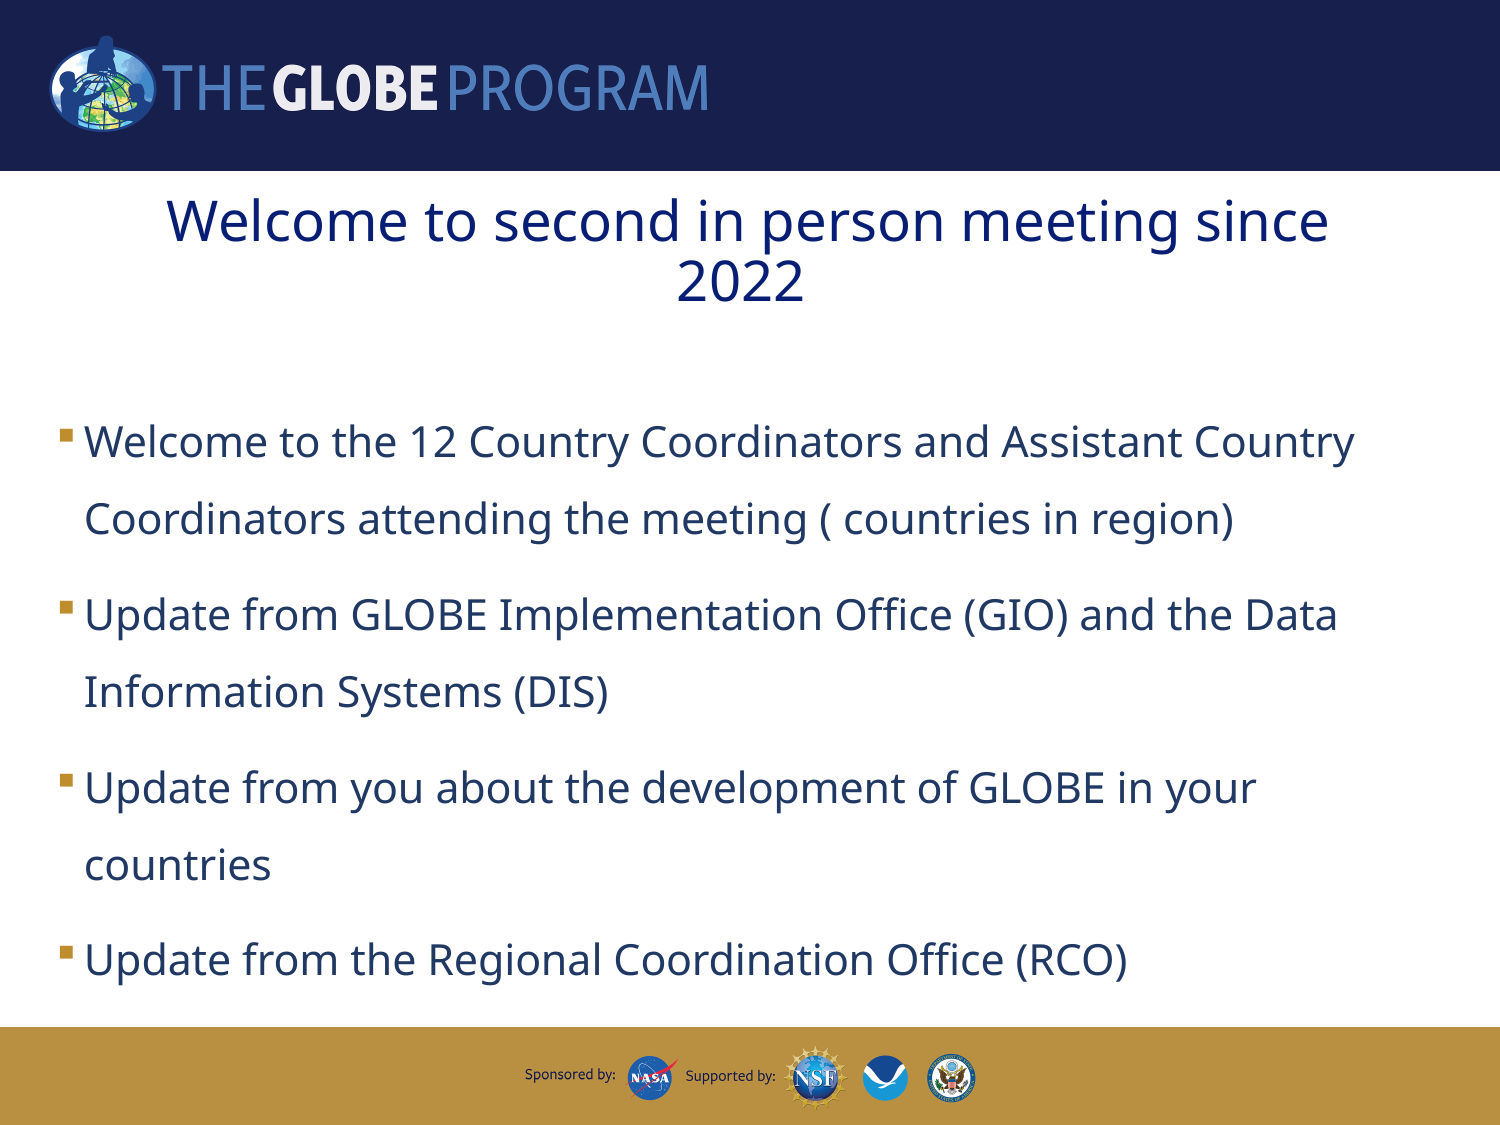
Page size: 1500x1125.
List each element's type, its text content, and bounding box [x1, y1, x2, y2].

title Welcome to second in person meeting since 2022 [101, 201, 1396, 322]
list Welcome to the 12 Country Coordinators and Assistant Country Coordinators attending the meeting ( countries in region) Update from GLOBE Implementation Office (GIO) and the Data Information Systems (DIS) Update from you about the development of GLOBE in your countries Update from the Regional Coordination Office (RCO) [41, 381, 1396, 1000]
picture [0, 0, 1500, 171]
picture [0, 1027, 1500, 1125]
